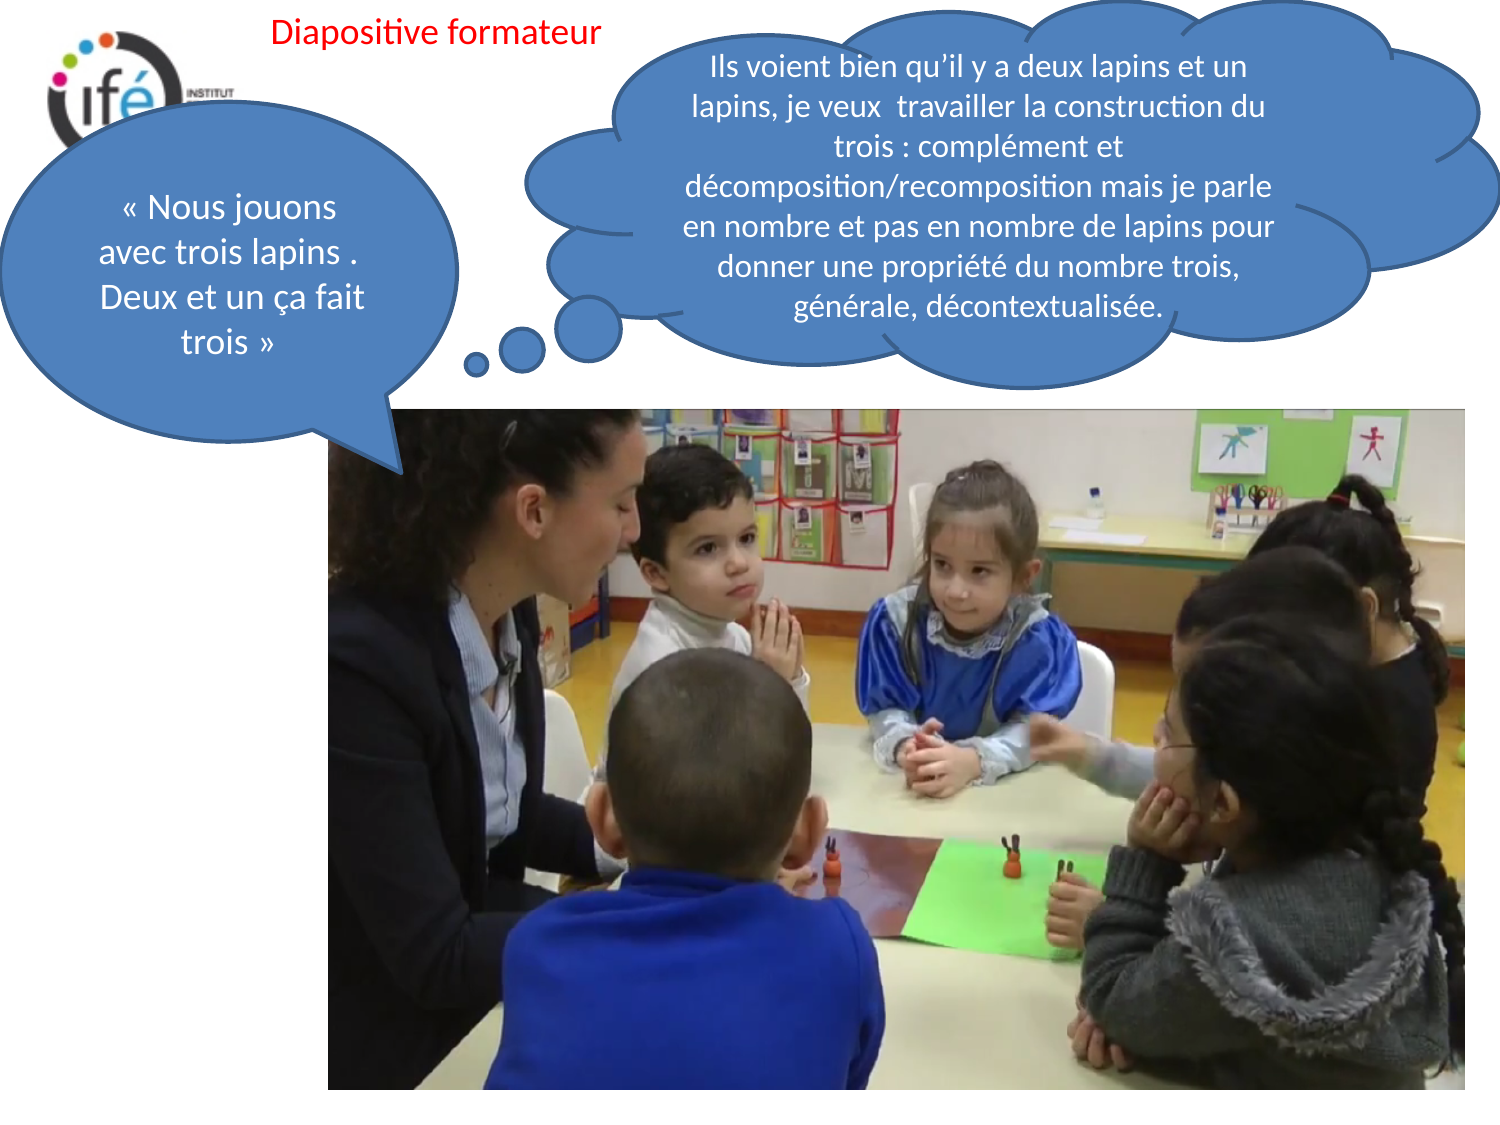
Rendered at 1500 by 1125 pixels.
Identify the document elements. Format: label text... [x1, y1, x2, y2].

text_box « Nous jouons avec trois lapins . Deux et un ça fait trois » [0, 101, 458, 473]
picture [46, 30, 275, 168]
picture [328, 398, 1465, 1090]
text_box Ils voient bien qu’il y a deux lapins et un lapins, je veux travailler la construction du trois : complément et décomposition/recomposition mais je parle en nombre et pas en nombre de lapins pour donner une propriété du nombre trois, générale, décontextualisée. [526, 1, 1500, 389]
text_box Diapositive formateur [255, 0, 618, 60]
